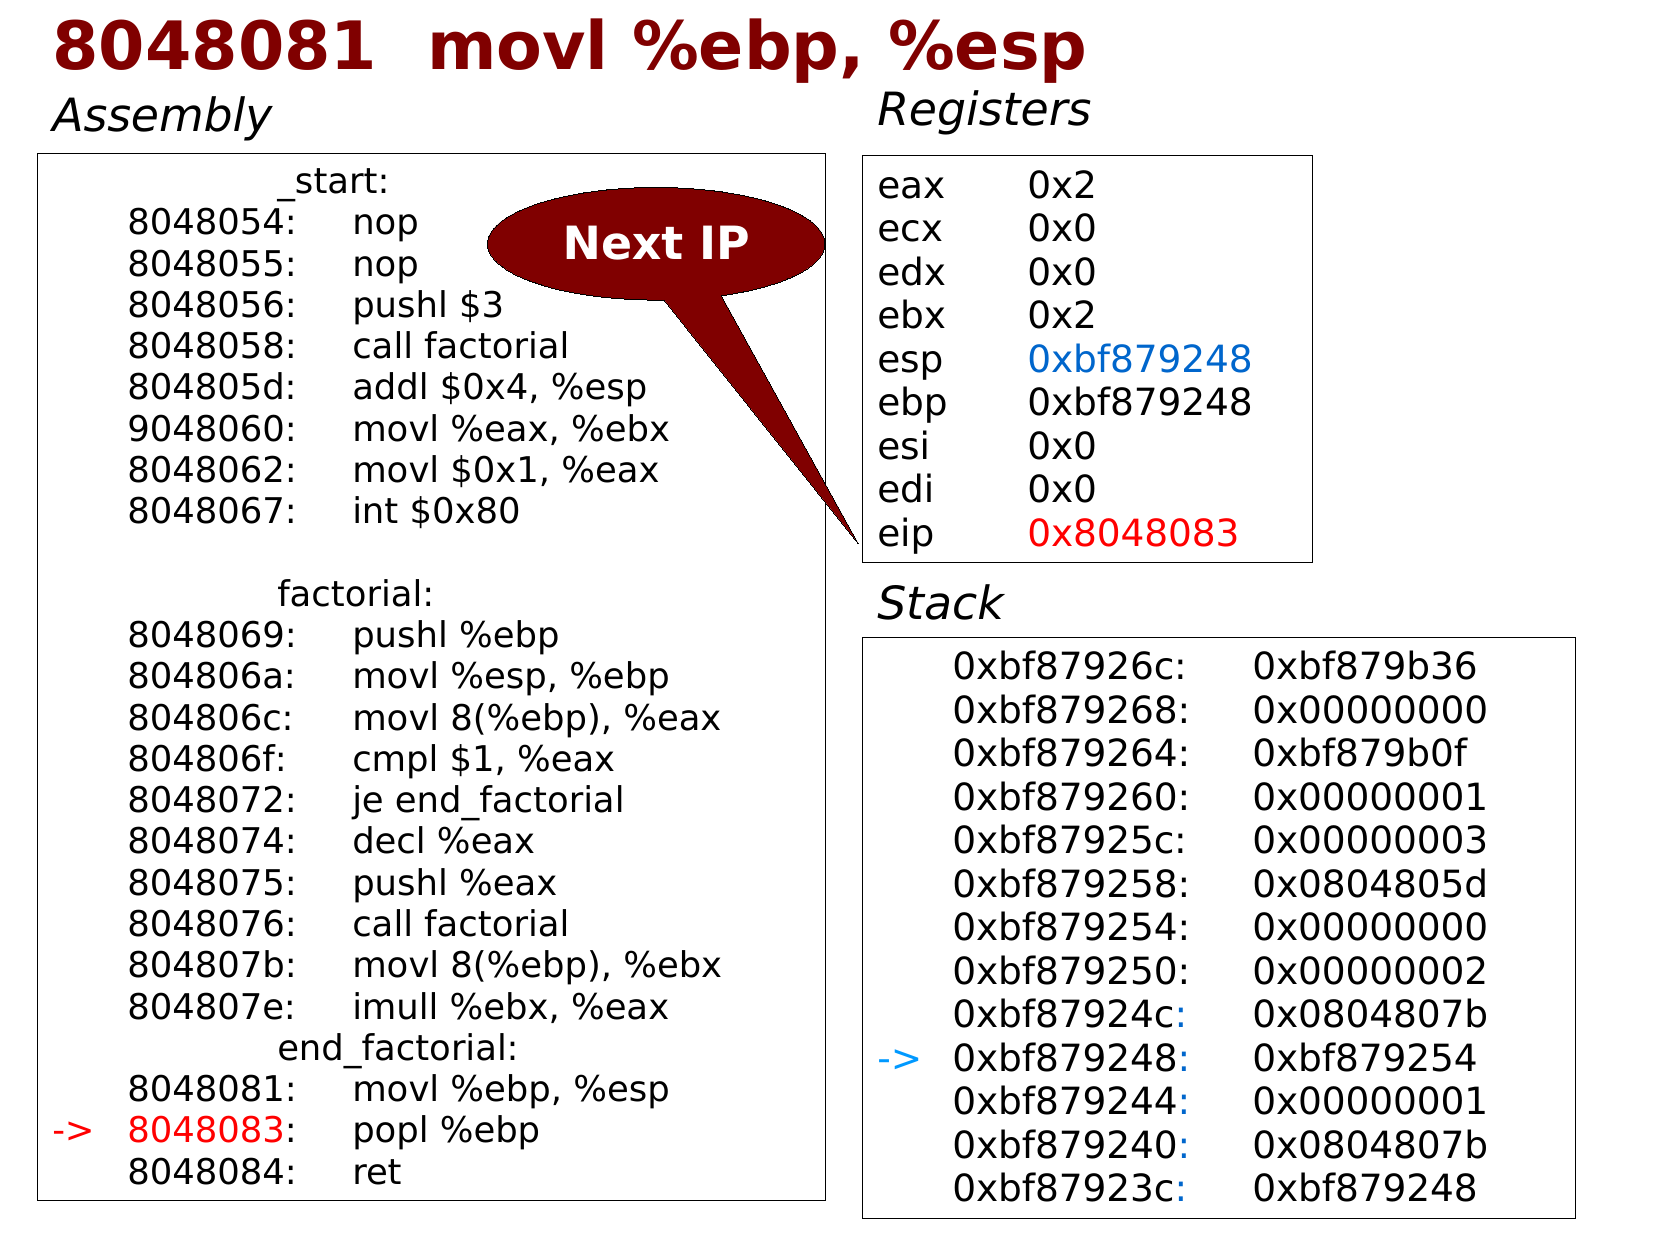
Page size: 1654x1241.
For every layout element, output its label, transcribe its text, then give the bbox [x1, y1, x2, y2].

text_box Registers [862, 75, 1126, 144]
text_box eax 0x2 ecx 0x0 edx 0x0 ebx 0x2 esp 0xbf879248 ebp 0xbf879248 esi 0x0 edi 0x0 eip 0x8048083 [862, 155, 1313, 563]
text_box 8048081 movl %ebp, %esp [37, 0, 1388, 93]
text_box Next IP [487, 187, 859, 544]
text_box _start: 8048054: nop 8048055: nop 8048056: pushl $3 8048058: call factorial 804805d: addl $0x4, %esp 9048060: movl %eax, %ebx 8048062: movl $0x1, %eax 8048067: int $0x80 factorial: 8048069: pushl %ebp 804806a: movl %esp, %ebp 804806c: movl 8(%ebp), %eax 804806f: cmpl $1, %eax 8048072: je end_factorial 8048074: decl %eax 8048075: pushl %eax 8048076: call factorial 804807b: movl 8(%ebp), %ebx 804807e: imull %ebx, %eax end_factorial: 8048081: movl %ebp, %esp -> 8048083: popl %ebp 8048084: ret [37, 153, 826, 1201]
text_box Assembly [37, 81, 301, 151]
text_box Stack [862, 569, 1051, 638]
text_box 0xbf87926c: 0xbf879b36 0xbf879268: 0x00000000 0xbf879264: 0xbf879b0f 0xbf879260: 0x00000001 0xbf87925c: 0x00000003 0xbf879258: 0x0804805d 0xbf879254: 0x00000000 0xbf879250: 0x00000002 0xbf87924c: 0x0804807b -> 0xbf879248: 0xbf879254 0xbf879244: 0x00000001 0xbf879240: 0x0804807b 0xbf87923c: 0xbf879248 [862, 637, 1576, 1219]
